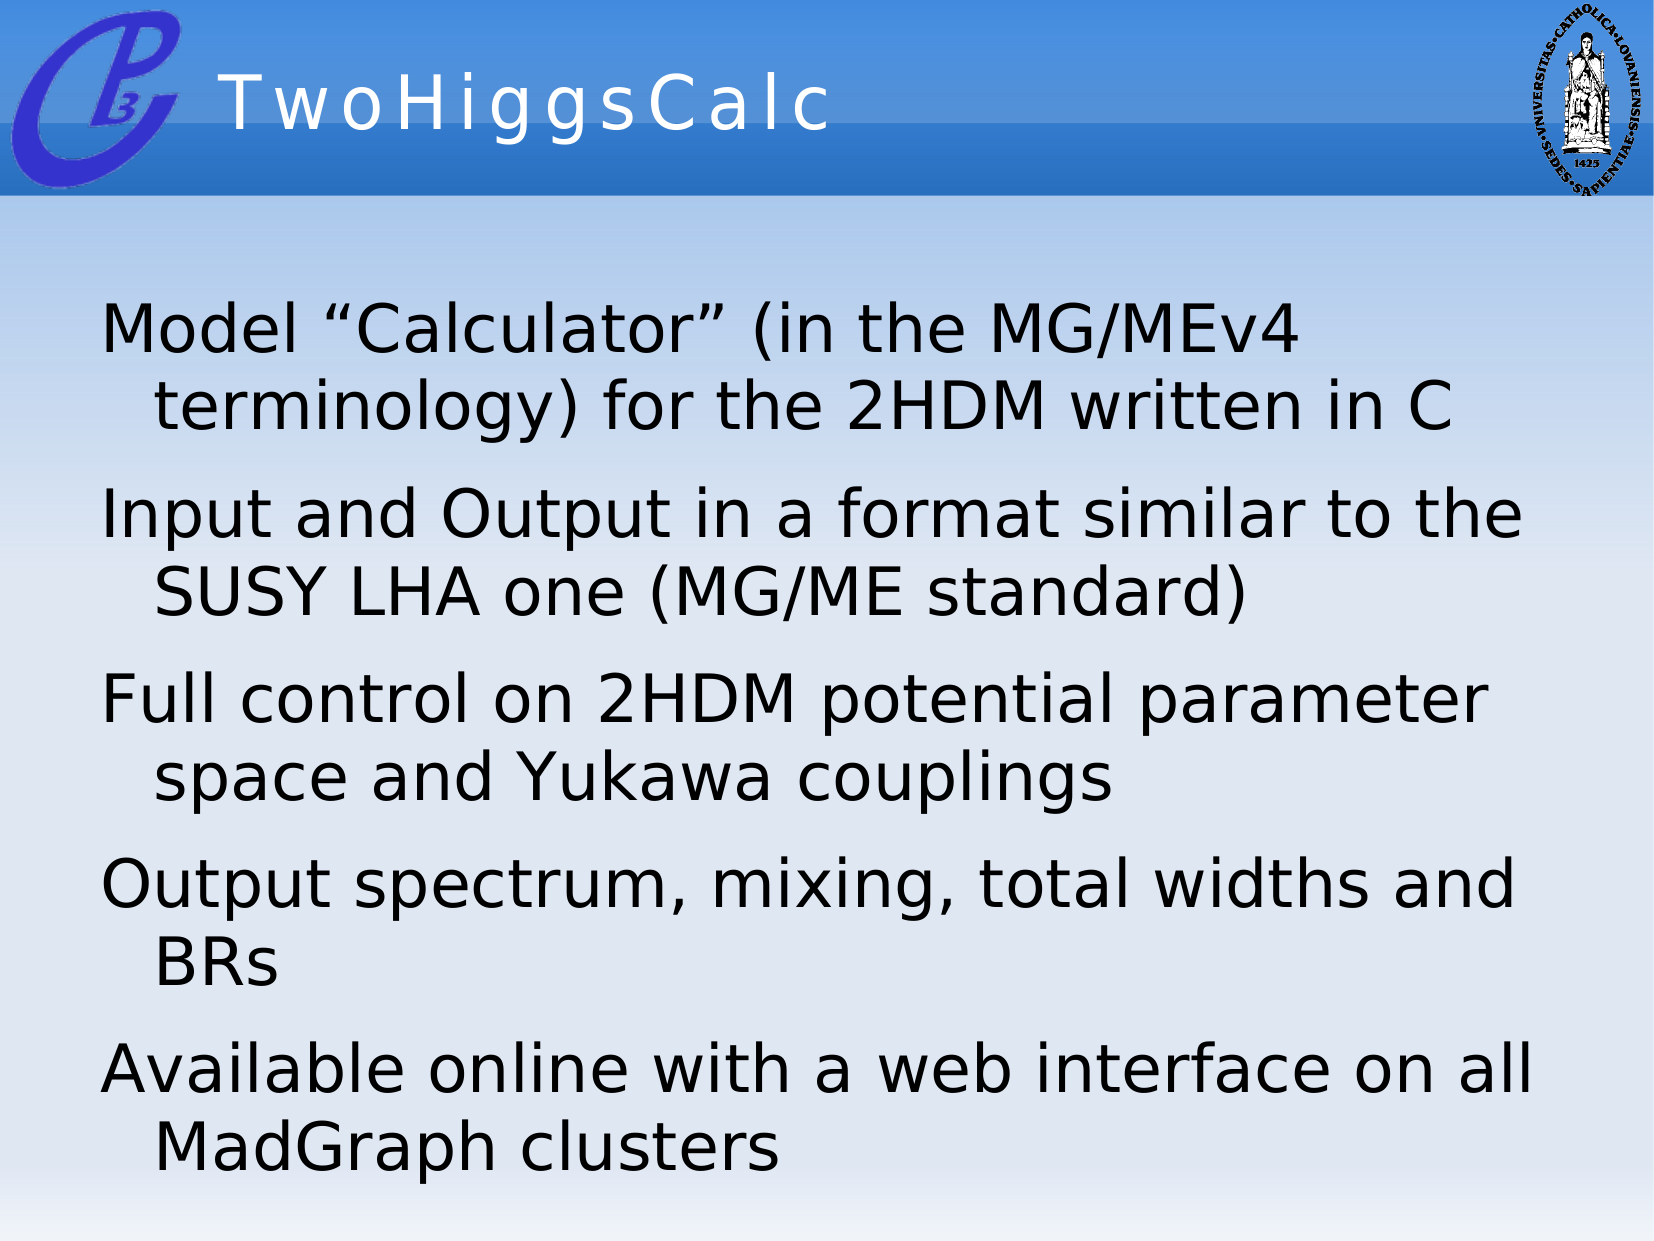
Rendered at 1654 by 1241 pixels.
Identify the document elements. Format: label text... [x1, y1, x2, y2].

picture [0, 0, 1654, 1241]
title TwoHiggsCalc [218, 36, 1501, 171]
list Model “Calculator” (in the MG/MEv4 terminology) for the 2HDM written in C Input and Output in a format similar to the SUSY LHA one (MG/ME standard) Full control on 2HDM potential parameter space and Yukawa couplings Output spectrum, mixing, total widths and BRs Available online with a web interface on all MadGraph clusters [82, 290, 1571, 1187]
